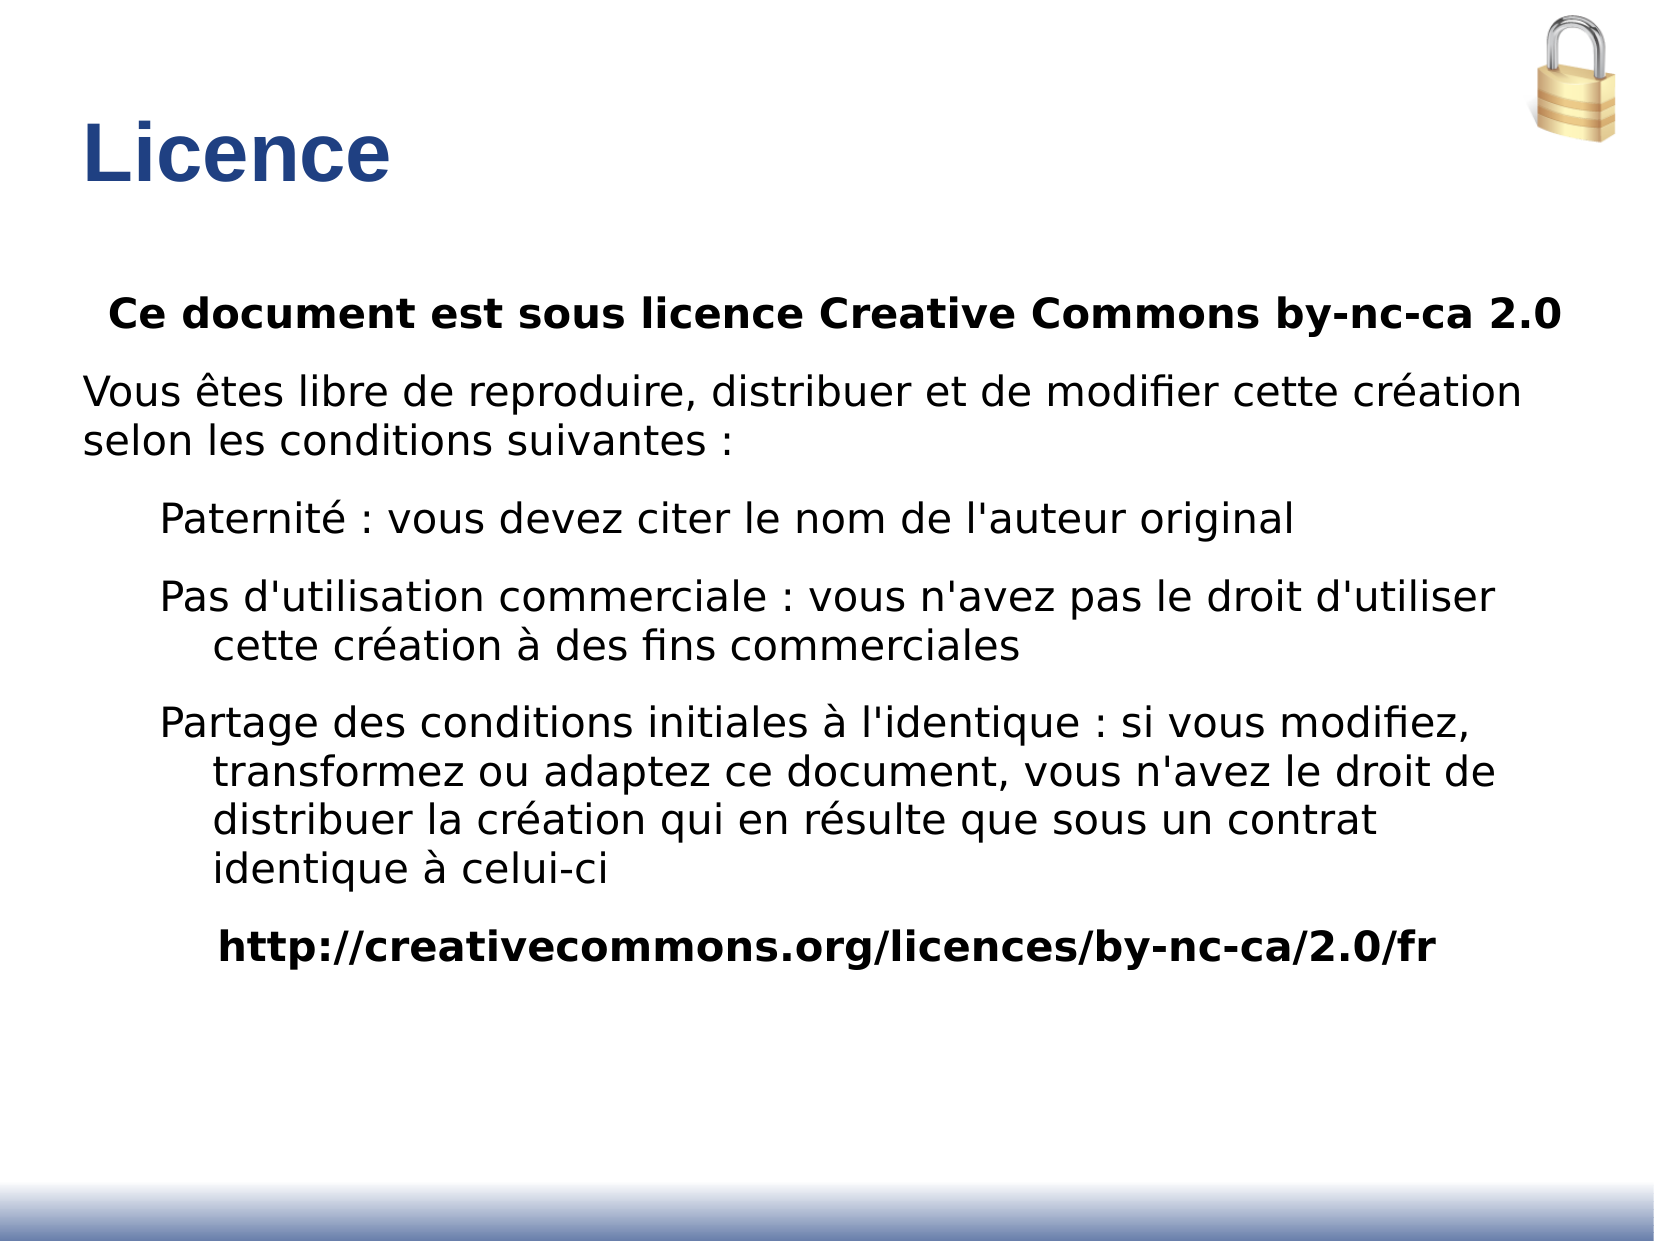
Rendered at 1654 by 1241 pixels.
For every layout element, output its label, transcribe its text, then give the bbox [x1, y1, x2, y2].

title Licence [82, 56, 1571, 250]
list Ce document est sous licence Creative Commons by-nc-ca 2.0 Vous êtes libre de reproduire, distribuer et de modifier cette création selon les conditions suivantes : Paternité : vous devez citer le nom de l'auteur original Pas d'utilisation commerciale : vous n'avez pas le droit d'utiliser cette création à des fins commerciales Partage des conditions initiales à l'identique : si vous modifiez, transformez ou adaptez ce document, vous n'avez le droit de distribuer la création qui en résulte que sous un contrat identique à celui-ci http://creativecommons.org/licences/by-nc-ca/2.0/fr [82, 290, 1571, 972]
picture [1505, 11, 1642, 148]
